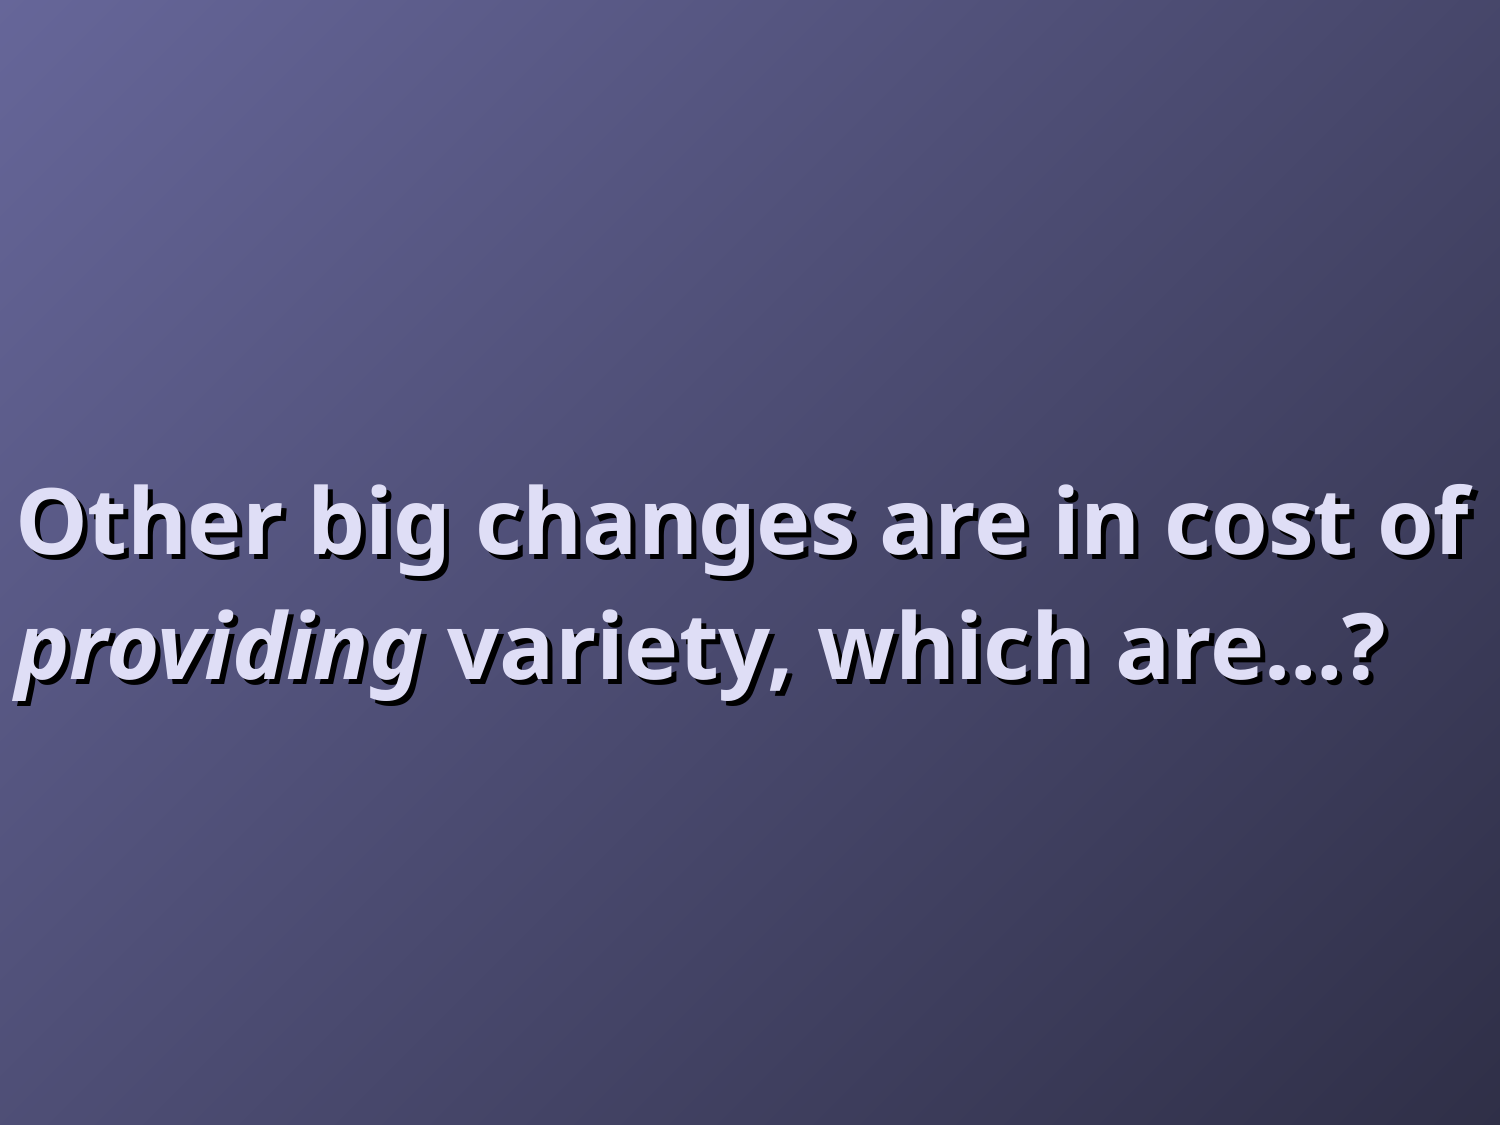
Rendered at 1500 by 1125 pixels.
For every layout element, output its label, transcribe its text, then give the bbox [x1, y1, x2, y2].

title Other big changes are in cost of providing variety, which are…? [0, 408, 1500, 754]
